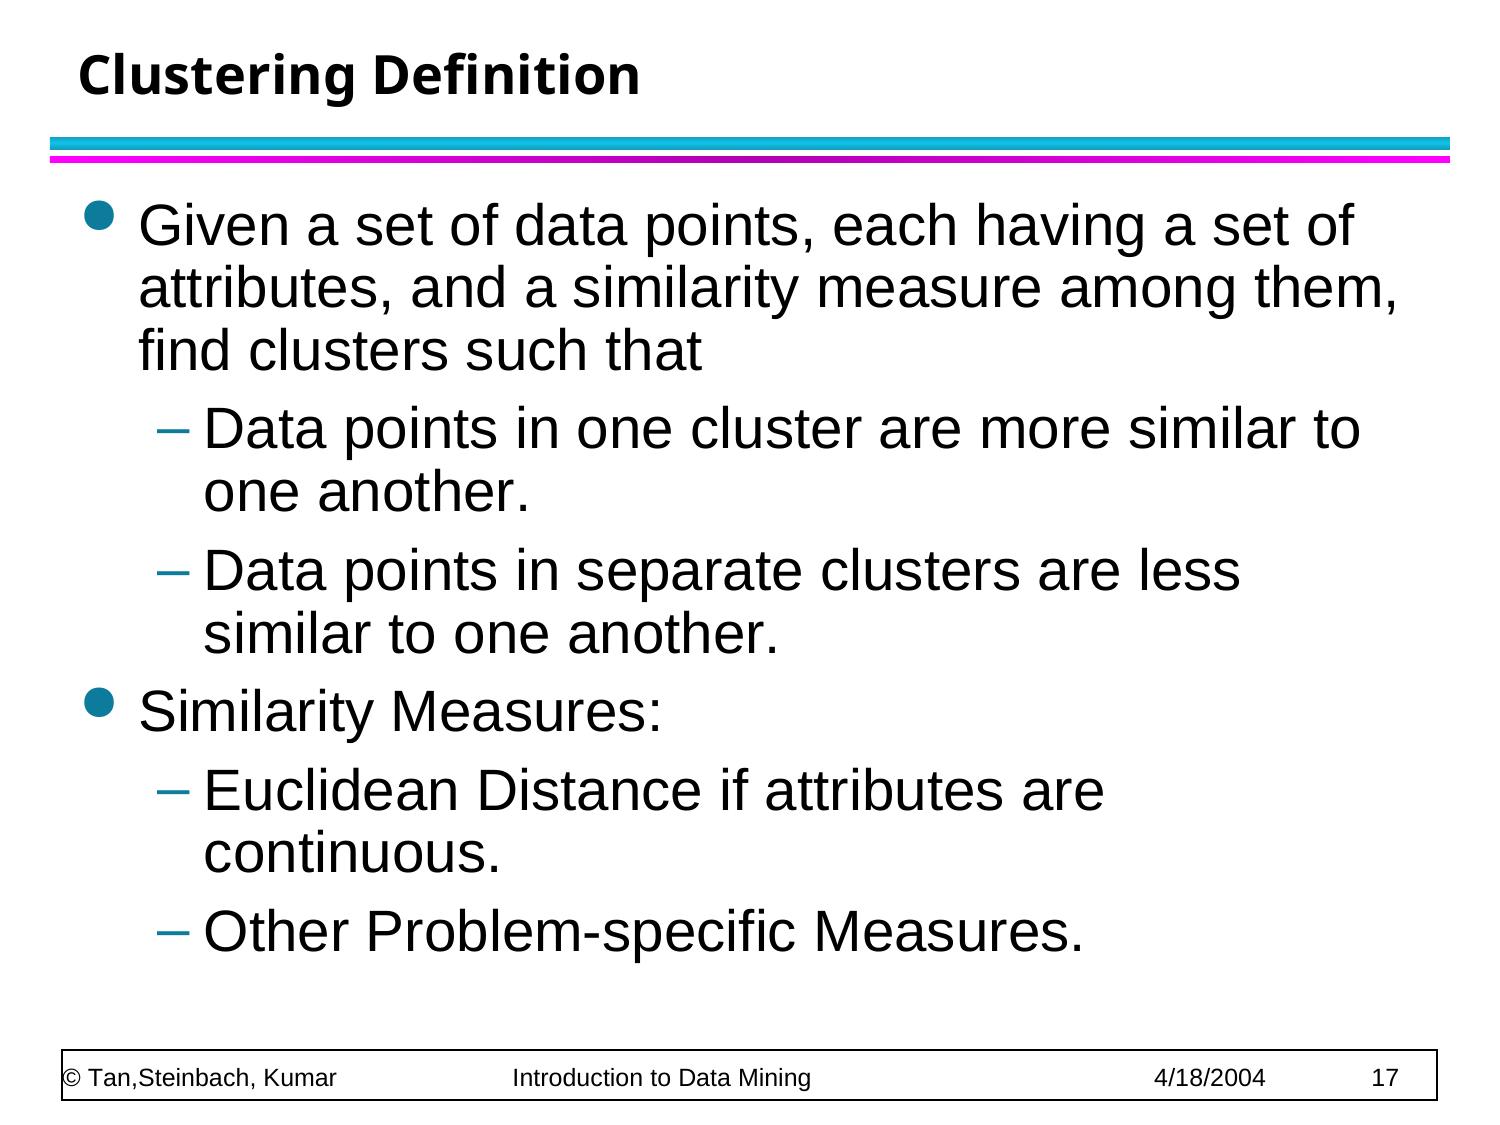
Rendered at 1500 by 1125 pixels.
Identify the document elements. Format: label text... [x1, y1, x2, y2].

title Clustering Definition [62, 22, 1421, 113]
list Given a set of data points, each having a set of attributes, and a similarity measure among them, find clusters such that Data points in one cluster are more similar to one another. Data points in separate clusters are less similar to one another. Similarity Measures: Euclidean Distance if attributes are continuous. Other Problem-specific Measures. [67, 187, 1432, 1038]
